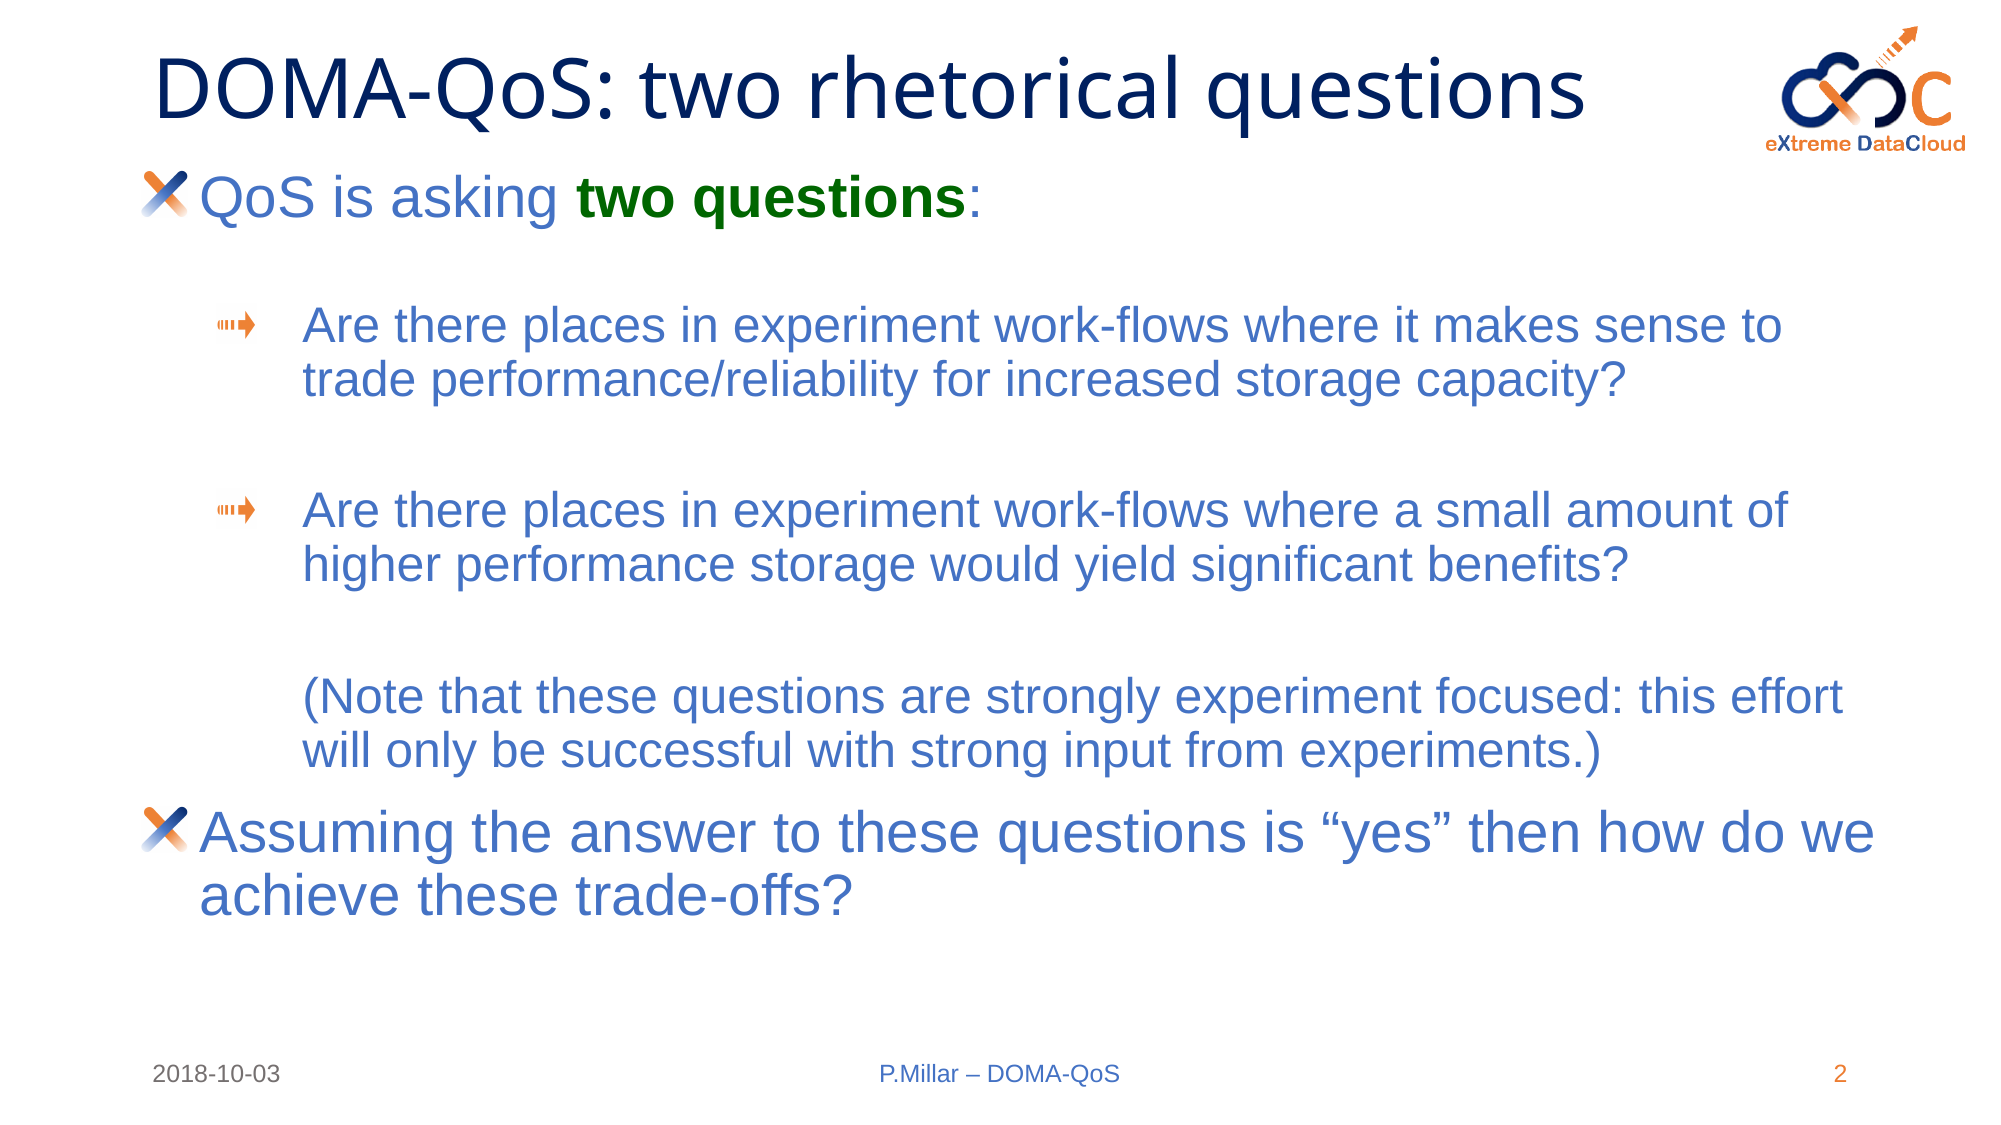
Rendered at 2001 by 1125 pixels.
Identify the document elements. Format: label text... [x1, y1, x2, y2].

slide_number 2018-10-03 [137, 1042, 588, 1103]
footer P.Millar – DOMA-QoS [662, 1042, 1338, 1103]
title DOMA-QoS: two rhetorical questions [137, 18, 1777, 151]
picture [1777, 18, 1985, 170]
slide_number <number> [1412, 1042, 1863, 1103]
list QoS is asking two questions: Are there places in experiment work-flows where it makes sense to trade performance/reliability for increased storage capacity? Are there places in experiment work-flows where a small amount of higher performance storage would yield significant benefits? (Note that these questions are strongly experiment focused: this effort will only be successful with strong input from experiments.) Assuming the answer to these questions is “yes” then how do we achieve these trade-offs? [126, 151, 1905, 1017]
